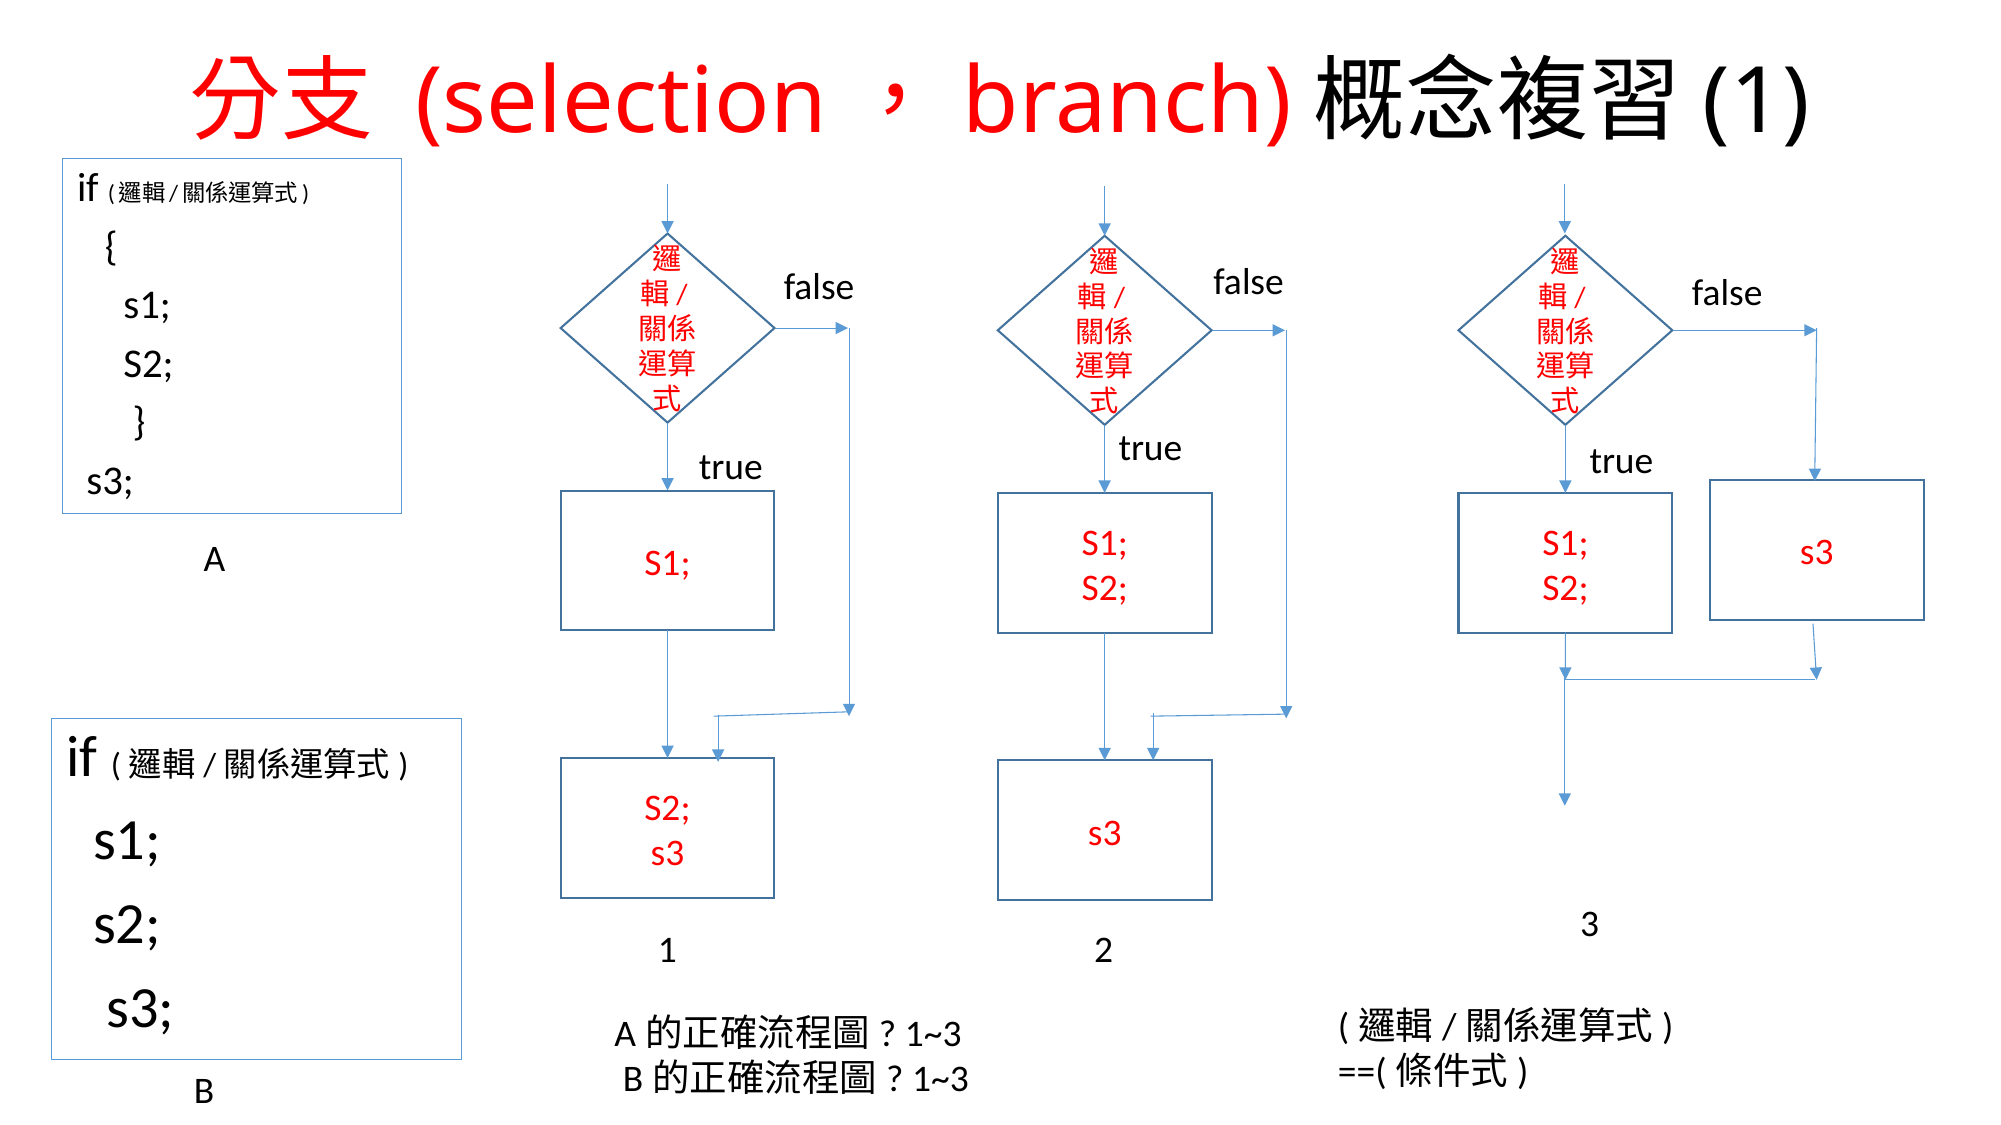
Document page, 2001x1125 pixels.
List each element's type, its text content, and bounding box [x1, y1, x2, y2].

text_box false [1198, 249, 1300, 310]
text_box S2; s3 [560, 758, 775, 898]
text_box S1; [560, 490, 775, 631]
text_box (邏輯/關係運算式) ==(條件式) [1314, 994, 1689, 1100]
text_box false [1677, 260, 1778, 321]
text_box 2 [1079, 917, 1129, 978]
text_box S1; S2; [1458, 492, 1673, 633]
text_box 邏輯/關係運算式 [560, 233, 775, 423]
text_box if (邏輯/關係運算式) { s1; S2; } s3; [62, 158, 402, 514]
text_box true [1103, 415, 1198, 476]
text_box if (邏輯/關係運算式) s1; s2; s3; [51, 718, 462, 1060]
text_box 1 [643, 917, 692, 977]
text_box S1; S2; [997, 492, 1212, 633]
text_box 邏輯/關係運算式 [1458, 235, 1673, 425]
text_box B [179, 1059, 230, 1119]
text_box 邏輯/關係運算式 [997, 236, 1212, 424]
text_box s3 [997, 760, 1212, 901]
text_box 3 [1565, 891, 1614, 952]
title 分支 (selection，branch)概念複習(1) [137, 0, 1863, 212]
text_box true [1574, 428, 1669, 489]
text_box true [684, 434, 778, 495]
text_box A的正確流程圖? 1~3 B的正確流程圖? 1~3 [599, 1001, 1183, 1107]
text_box s3 [1709, 479, 1924, 620]
text_box A [188, 527, 241, 587]
text_box false [769, 254, 870, 315]
